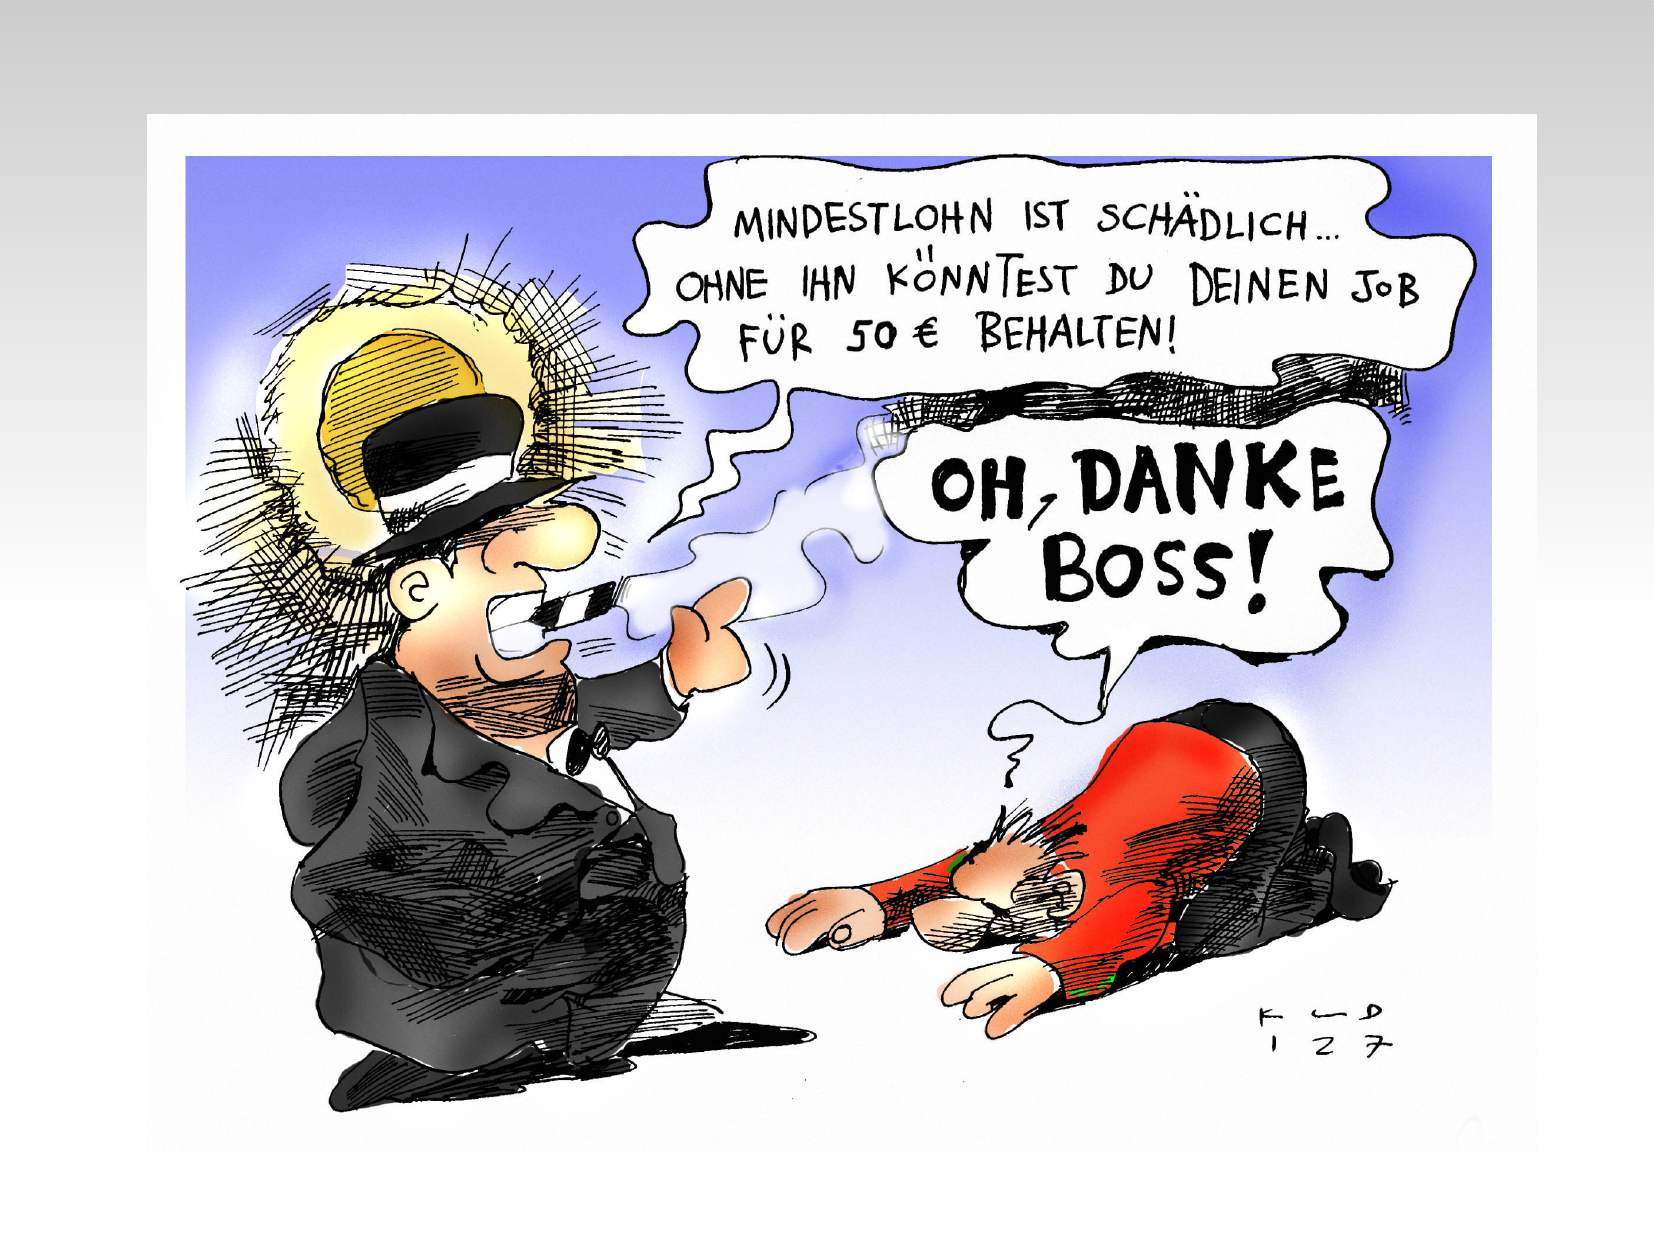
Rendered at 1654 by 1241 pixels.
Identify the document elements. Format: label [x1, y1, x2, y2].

picture [147, 114, 1537, 1152]
